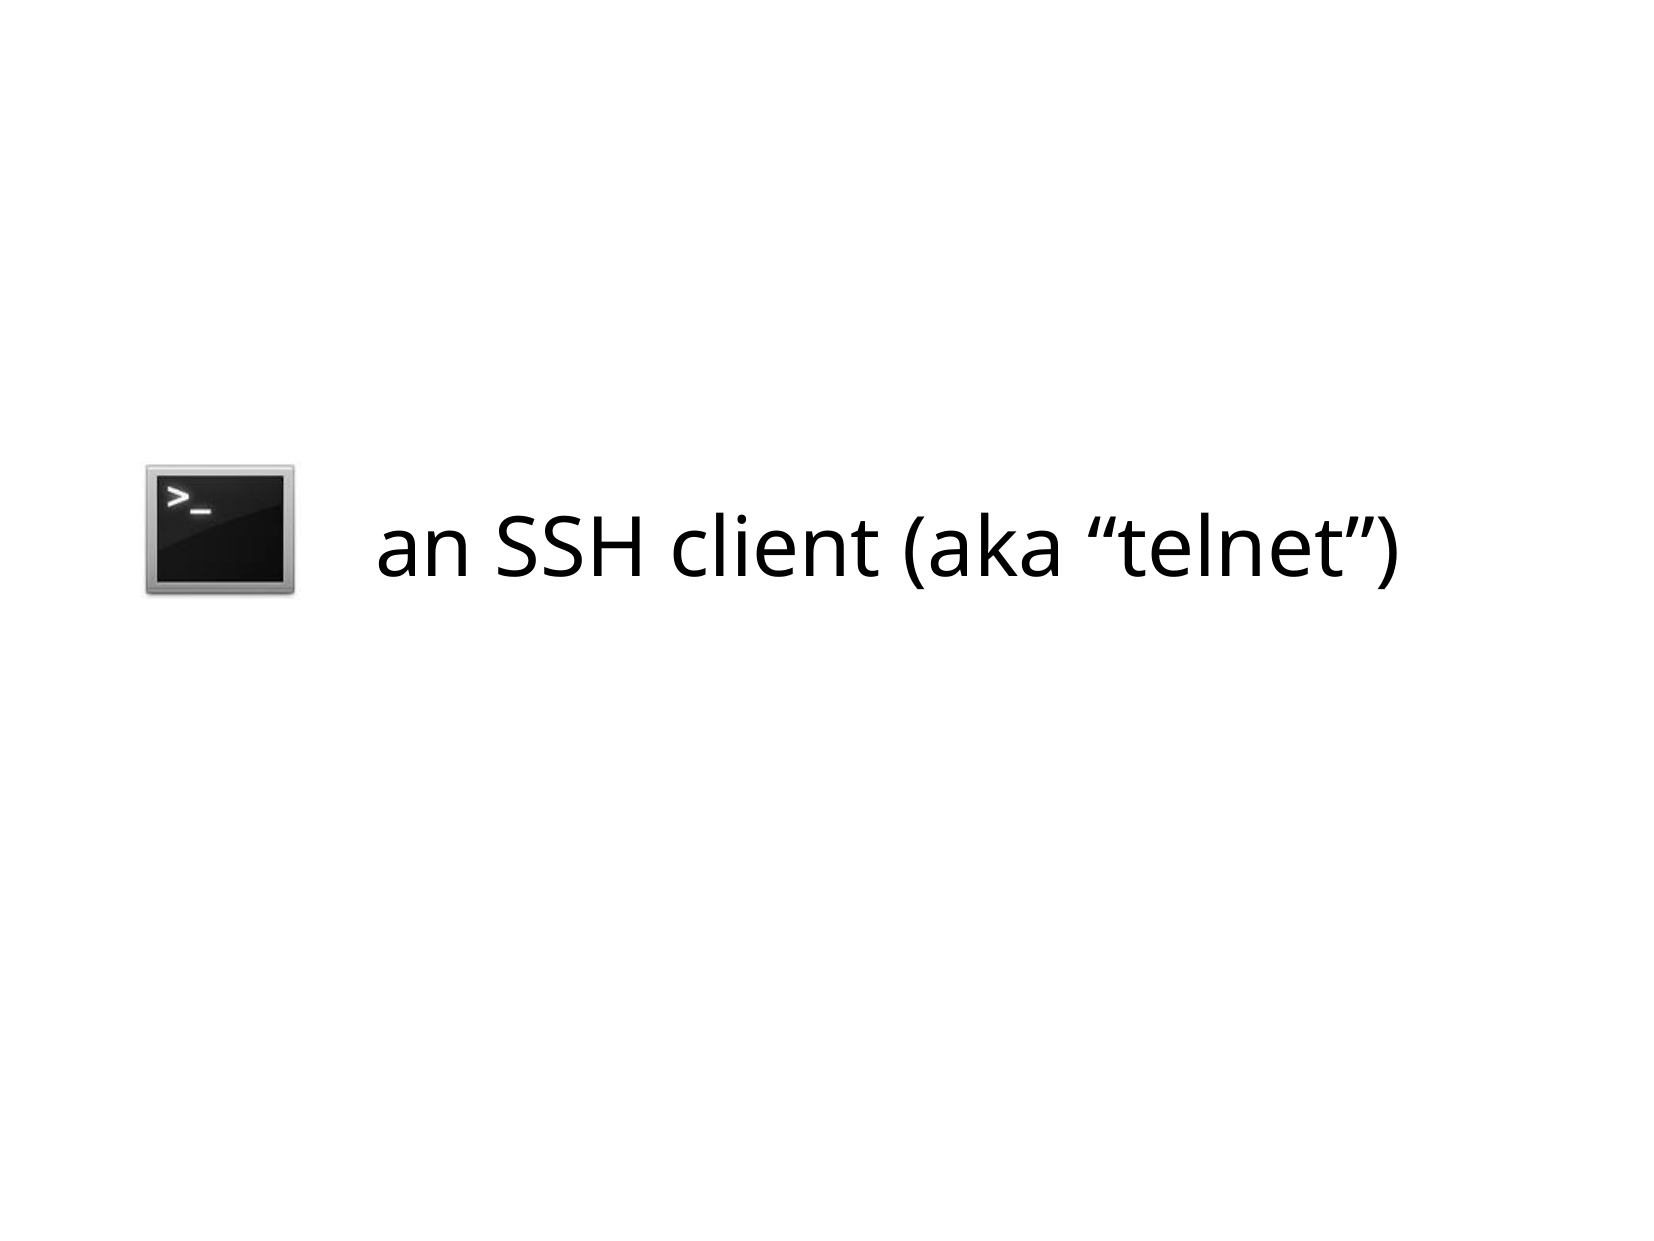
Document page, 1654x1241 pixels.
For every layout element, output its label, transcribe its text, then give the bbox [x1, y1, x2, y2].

picture [140, 449, 301, 610]
subtitle an SSH client (aka “telnet”) [375, 487, 1576, 682]
